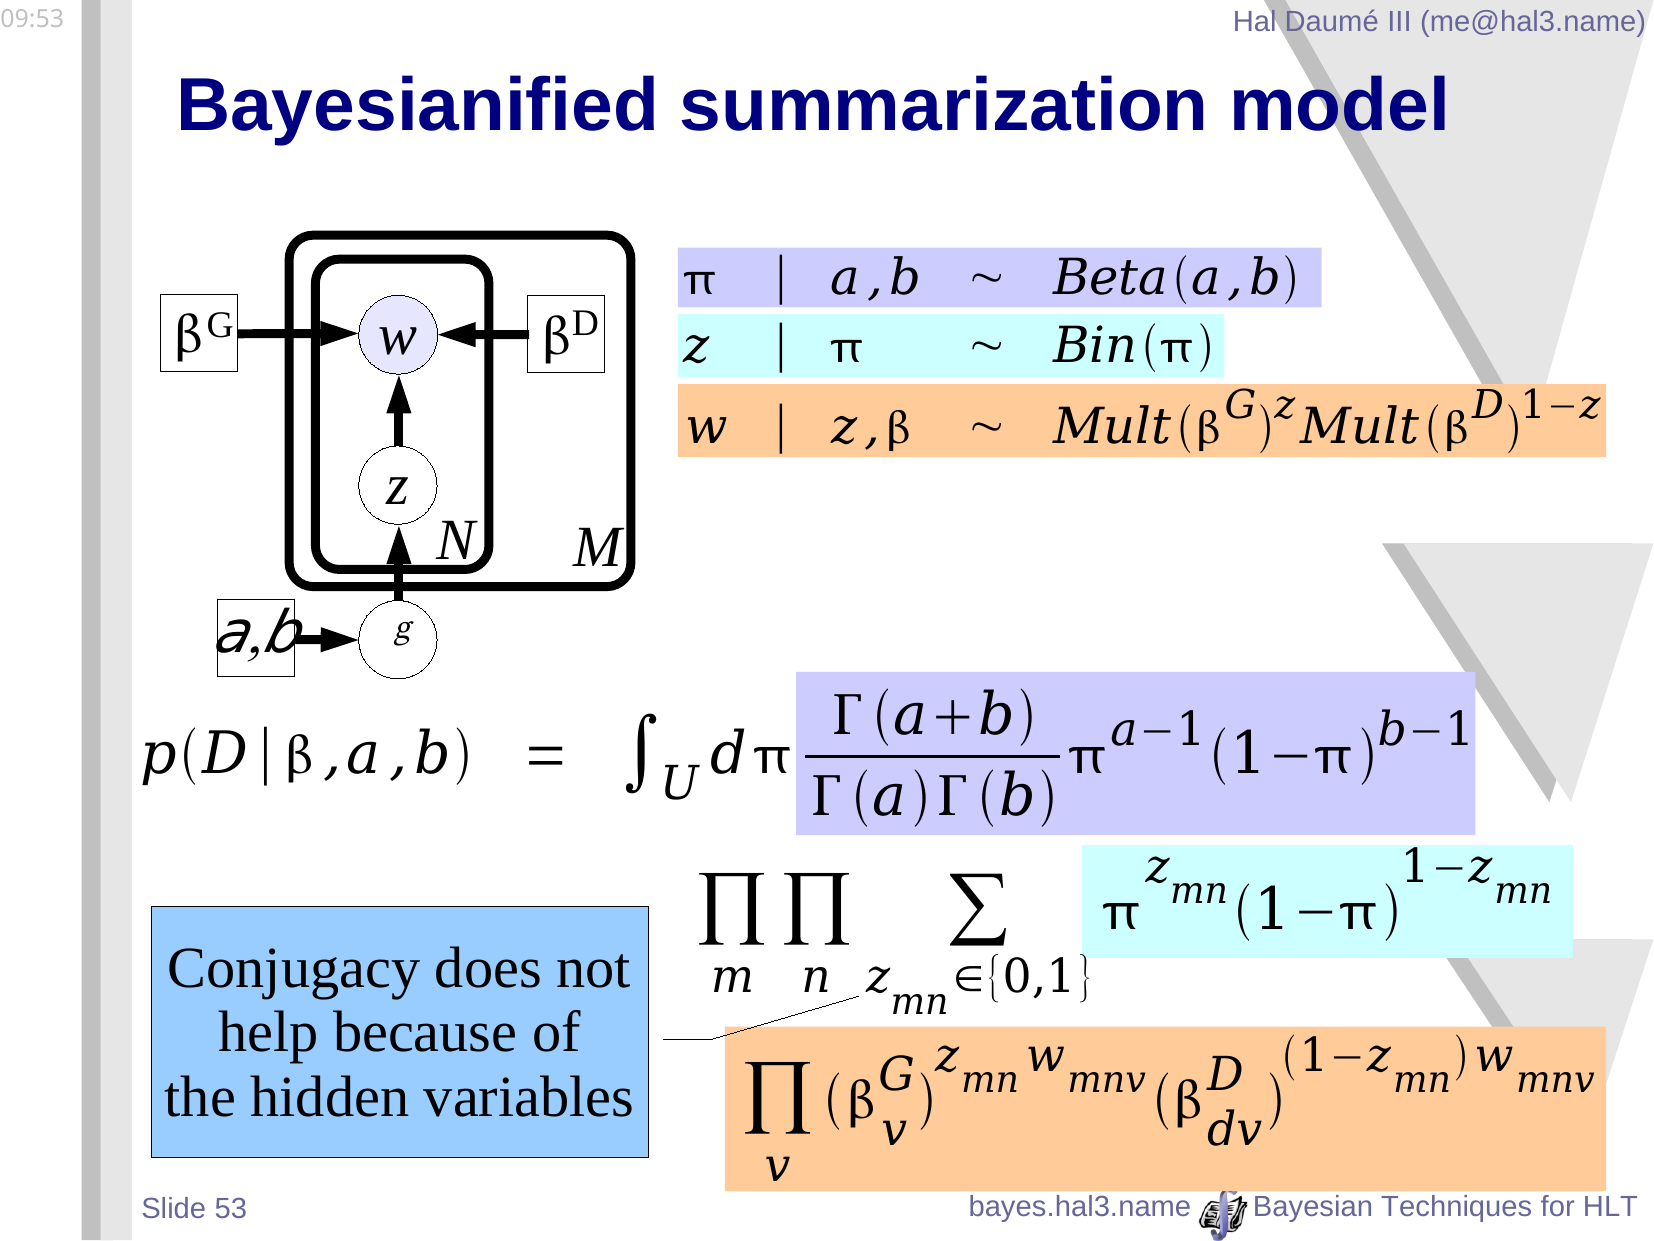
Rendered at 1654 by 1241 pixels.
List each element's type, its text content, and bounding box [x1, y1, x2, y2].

text_box N [436, 507, 472, 578]
text_box a,b [222, 636, 242, 648]
text_box  [358, 600, 438, 674]
picture [1198, 1194, 1248, 1241]
title Bayesianified summarization model [176, 44, 1509, 166]
text_box  [160, 294, 238, 372]
text_box [1600, 1026, 1607, 1192]
text_box z [358, 446, 438, 525]
text_box G [206, 304, 231, 350]
text_box w [358, 295, 438, 375]
chart [133, 674, 1600, 1194]
text_box a,b [217, 599, 295, 674]
chart [677, 244, 1607, 459]
text_box  [527, 295, 605, 373]
text_box D [571, 302, 598, 348]
text_box Conjugacy does not help because of the hidden variables [151, 907, 648, 1158]
text_box a,b [275, 624, 295, 648]
text_box M [573, 514, 633, 585]
